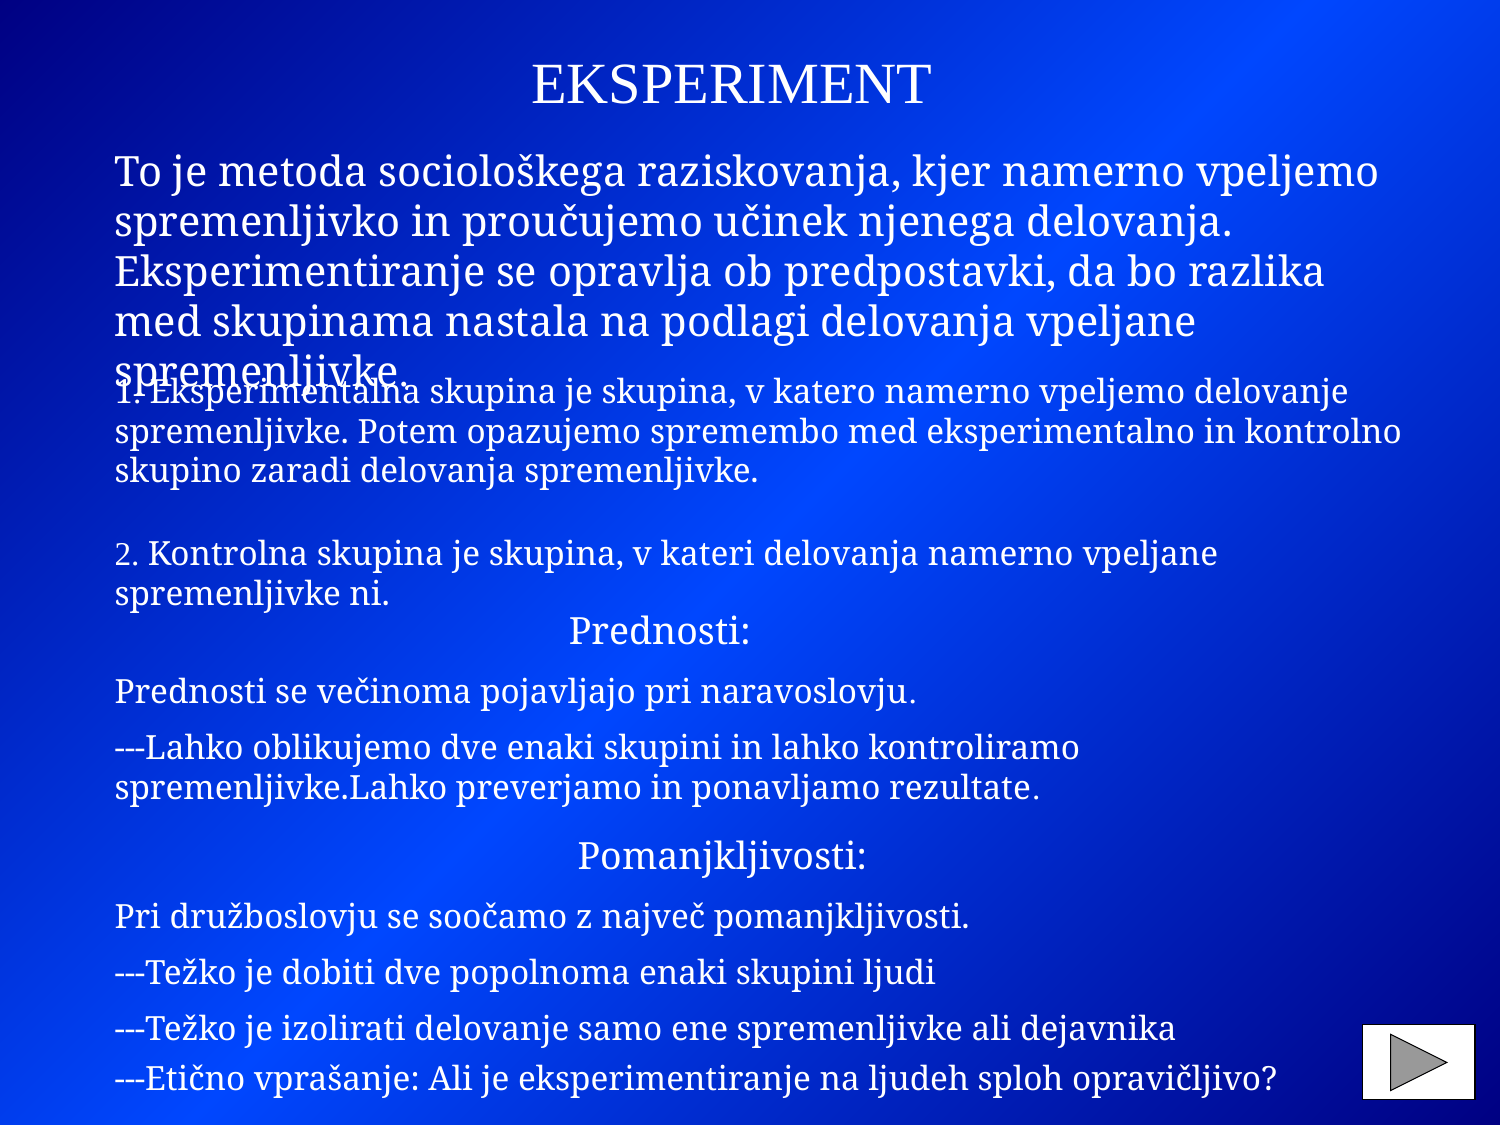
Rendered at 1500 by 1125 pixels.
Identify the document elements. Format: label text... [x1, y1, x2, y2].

text_box Prednosti: [74, 599, 1413, 660]
text_box 1. Eksperimentalna skupina je skupina, v katero namerno vpeljemo delovanje spremenljivke. Potem opazujemo spremembo med eksperimentalno in kontrolno skupino zaradi delovanja spremenljivke. [99, 362, 1438, 498]
text_box ---Težko je izolirati delovanje samo ene spremenljivke ali dejavnika [99, 999, 1438, 1049]
text_box 2. Kontrolna skupina je skupina, v kateri delovanja namerno vpeljane spremenljivke ni. [99, 524, 1438, 620]
text_box Prednosti se večinoma pojavljajo pri naravoslovju. ---Lahko oblikujemo dve enaki skupini in lahko kontroliramo spremenljivke.Lahko preverjamo in ponavljamo rezultate. [99, 662, 1438, 814]
text_box EKSPERIMENT [37, 37, 1450, 123]
text_box Pri družboslovju se soočamo z največ pomanjkljivosti. ---Težko je dobiti dve popolnoma enaki skupini ljudi [99, 887, 1438, 999]
text_box To je metoda sociološkega raziskovanja, kjer namerno vpeljemo spremenljivko in proučujemo učinek njenega delovanja. Eksperimentiranje se opravlja ob predpostavki, da bo razlika med skupinama nastala na podlagi delovanja vpeljane spremenljivke. [99, 137, 1438, 362]
text_box Pomanjkljivosti: [87, 824, 1425, 885]
text_box ---Etično vprašanje: Ali je eksperimentiranje na ljudeh sploh opravičljivo? [99, 1049, 1438, 1105]
text_box [1362, 1024, 1476, 1100]
